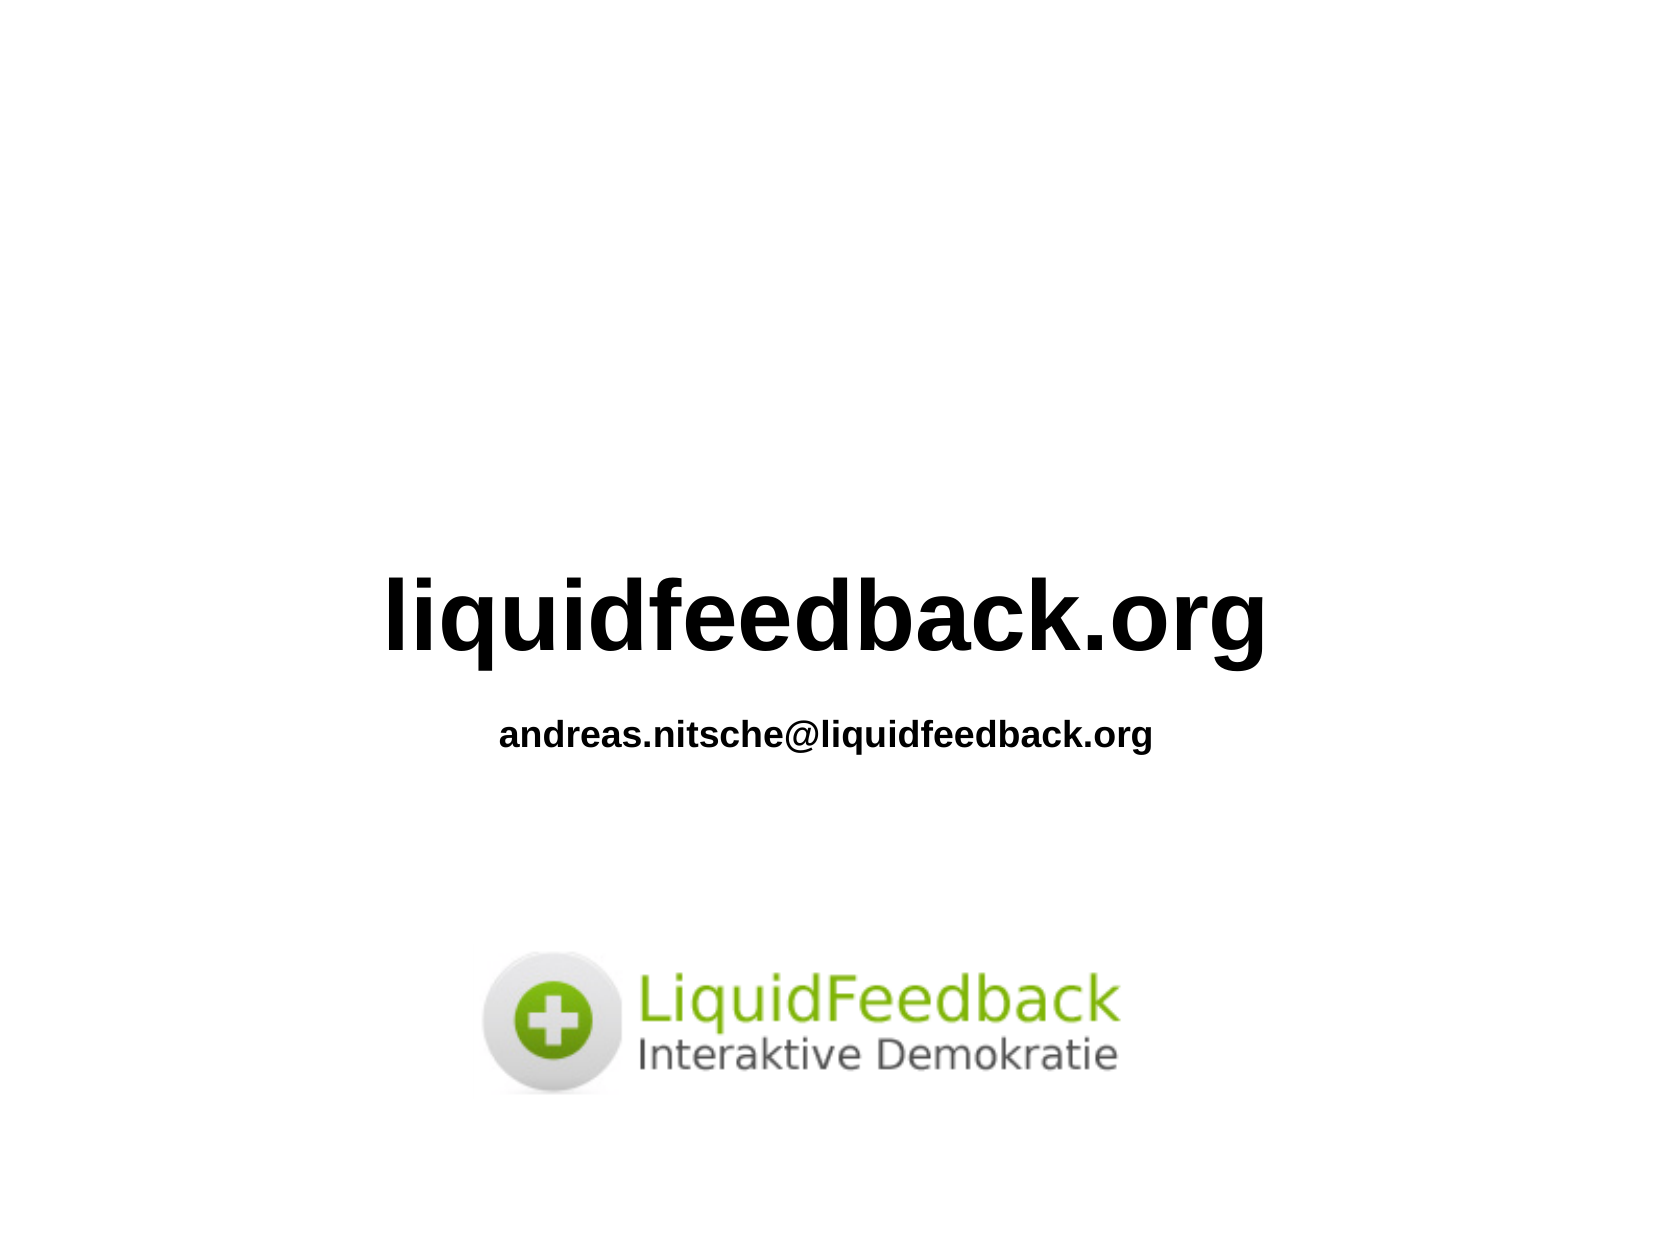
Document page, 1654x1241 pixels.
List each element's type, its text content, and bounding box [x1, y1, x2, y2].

picture [472, 944, 1144, 1099]
text_box liquidfeedback.org andreas.nitsche@liquidfeedback.org [82, 297, 1571, 1102]
